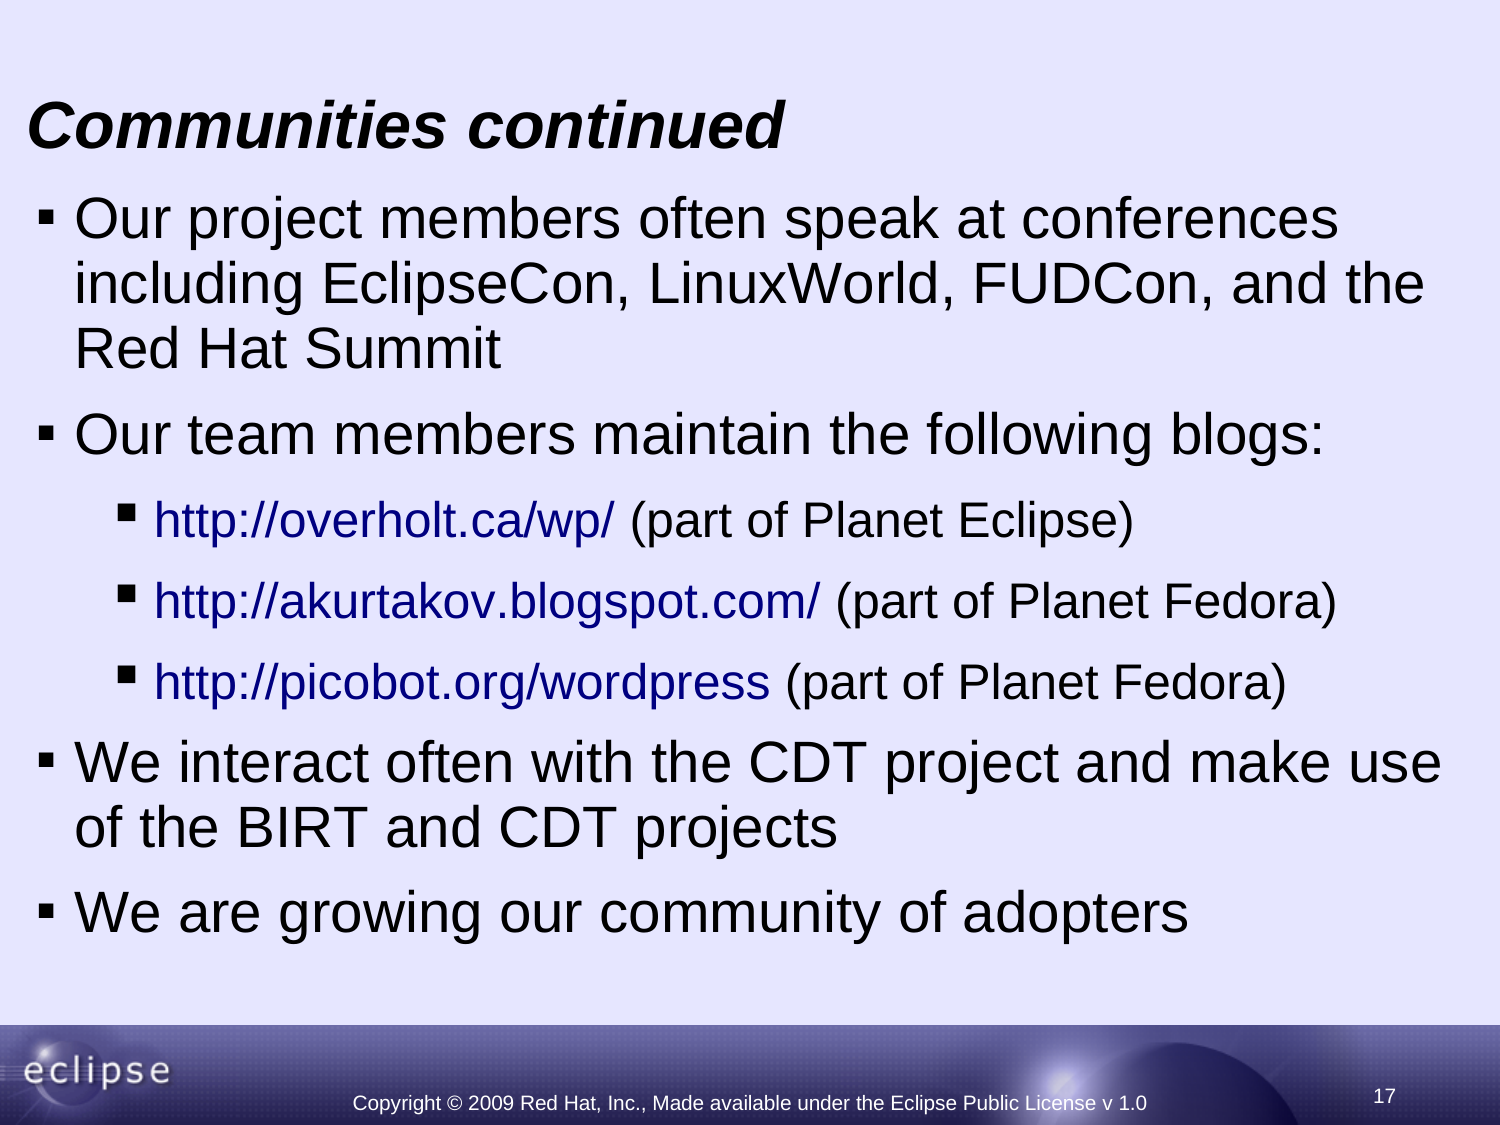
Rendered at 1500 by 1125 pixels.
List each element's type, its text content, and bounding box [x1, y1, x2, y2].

title Communities continued [26, 84, 1474, 172]
list Our project members often speak at conferences including EclipseCon, LinuxWorld, FUDCon, and the Red Hat Summit Our team members maintain the following blogs: http://overholt.ca/wp/ (part of Planet Eclipse) http://akurtakov.blogspot.com/ (part of Planet Fedora) http://picobot.org/wordpress (part of Planet Fedora) We interact often with the CDT project and make use of the BIRT and CDT projects We are growing our community of adopters [36, 185, 1462, 1019]
picture [0, 1025, 1500, 1125]
